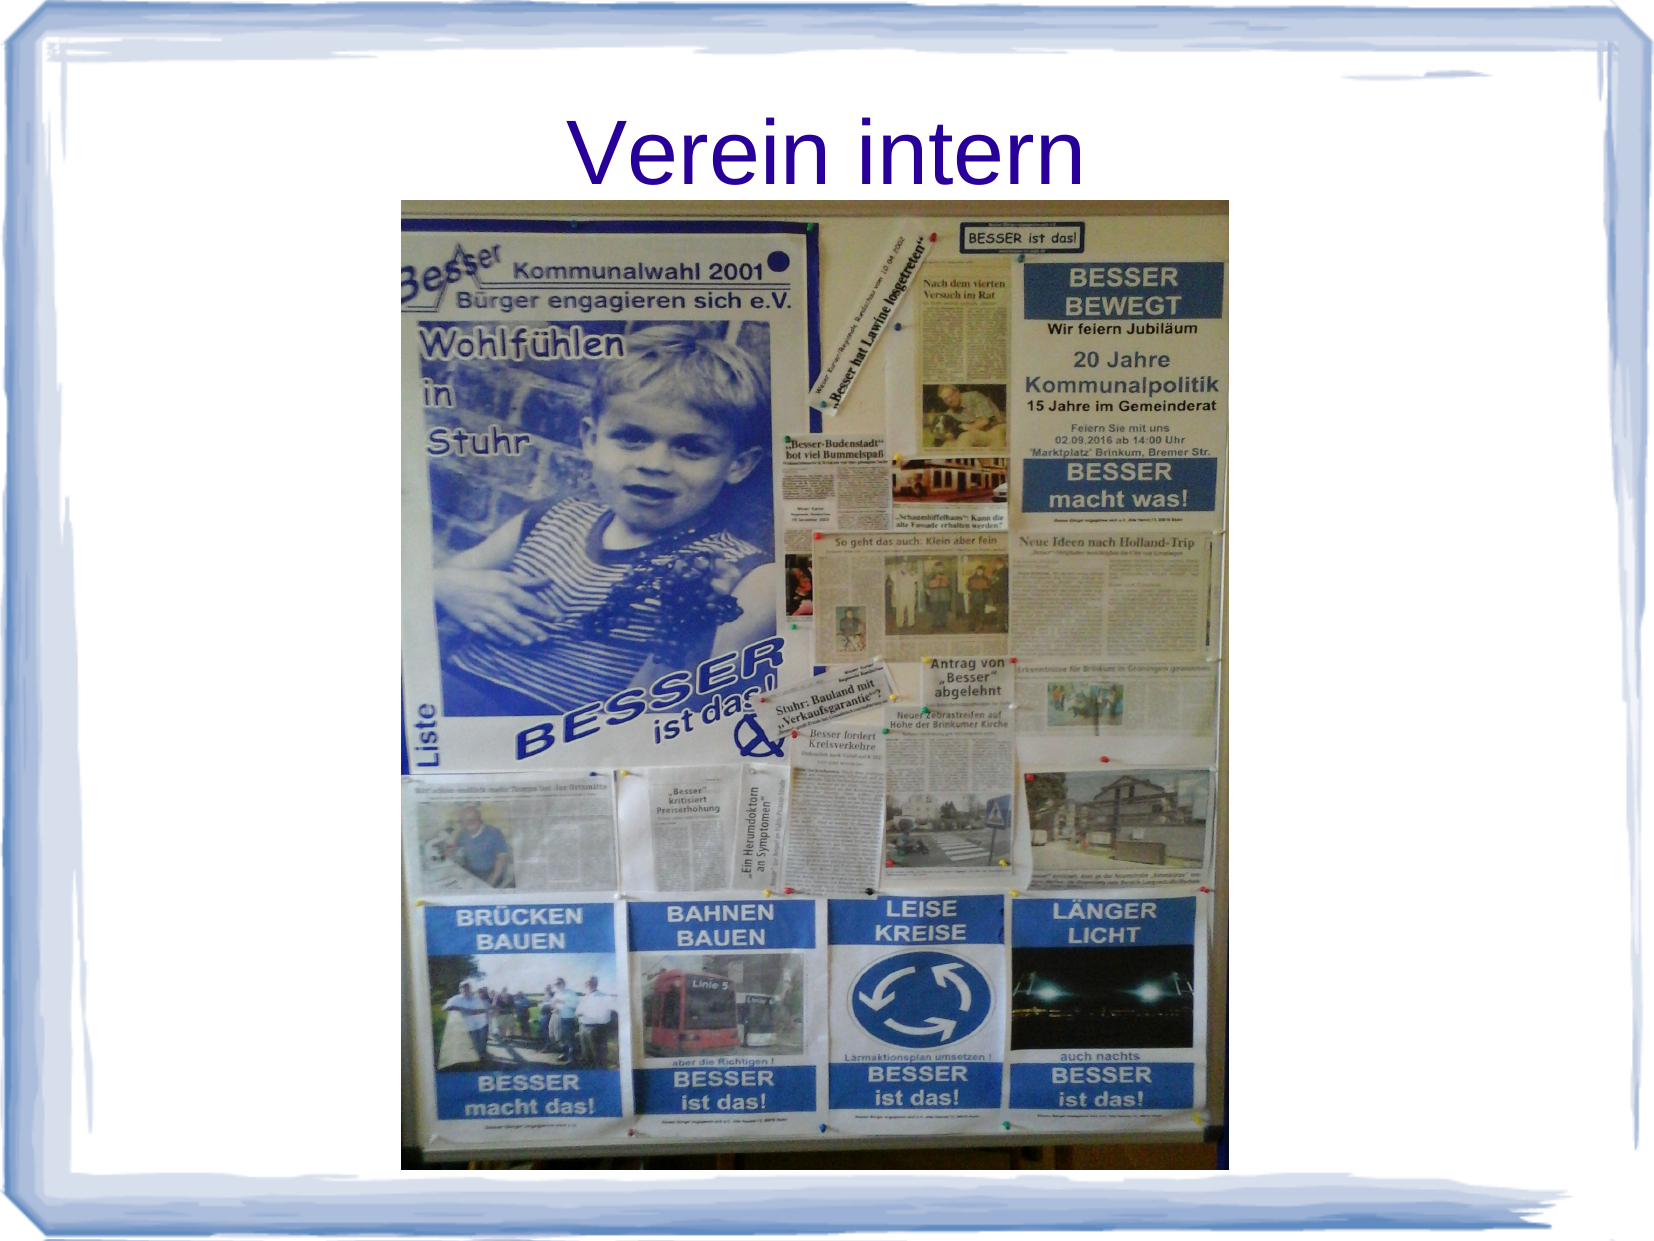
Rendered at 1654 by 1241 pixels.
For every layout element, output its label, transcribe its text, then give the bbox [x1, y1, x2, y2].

picture [0, 0, 1654, 1241]
title Verein intern [82, 49, 1571, 257]
